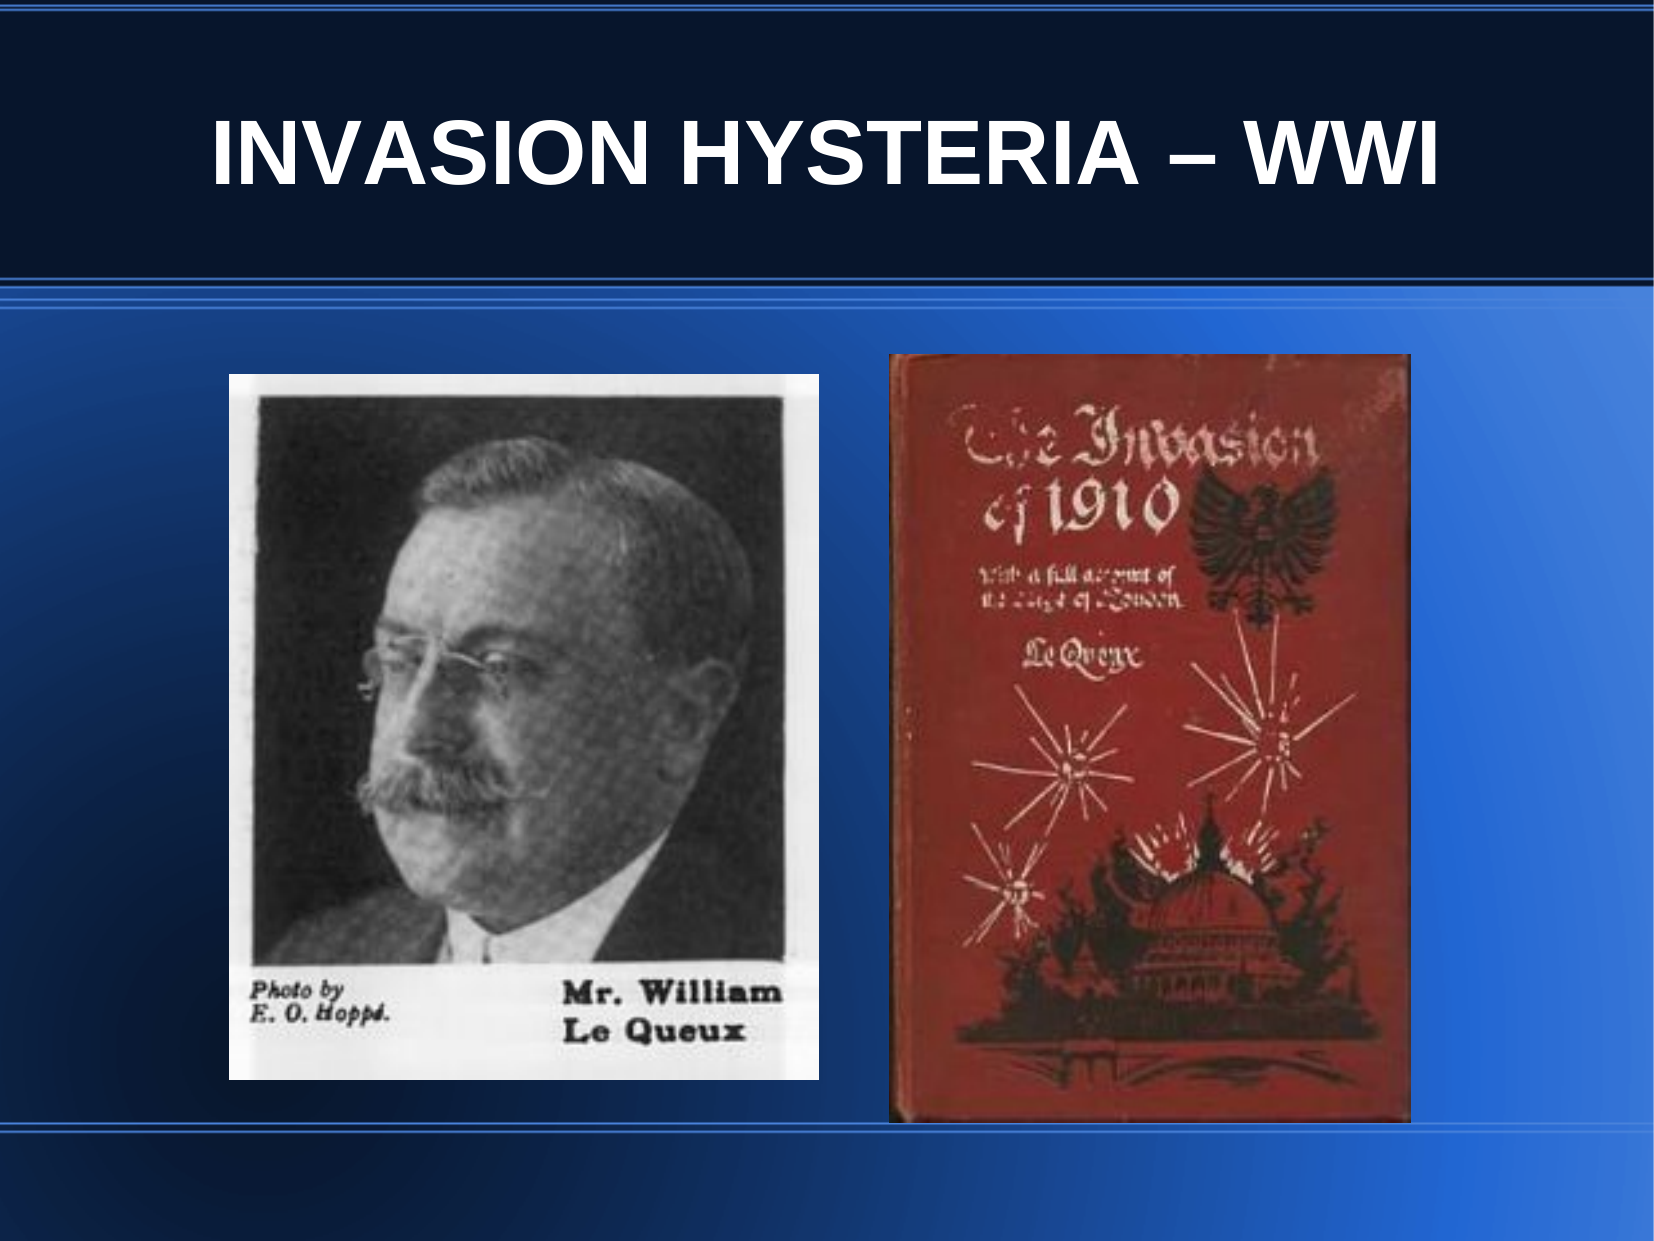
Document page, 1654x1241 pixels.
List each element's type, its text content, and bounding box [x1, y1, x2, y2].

title INVASION HYSTERIA – WWI [82, 49, 1571, 257]
picture [0, 0, 1654, 1241]
